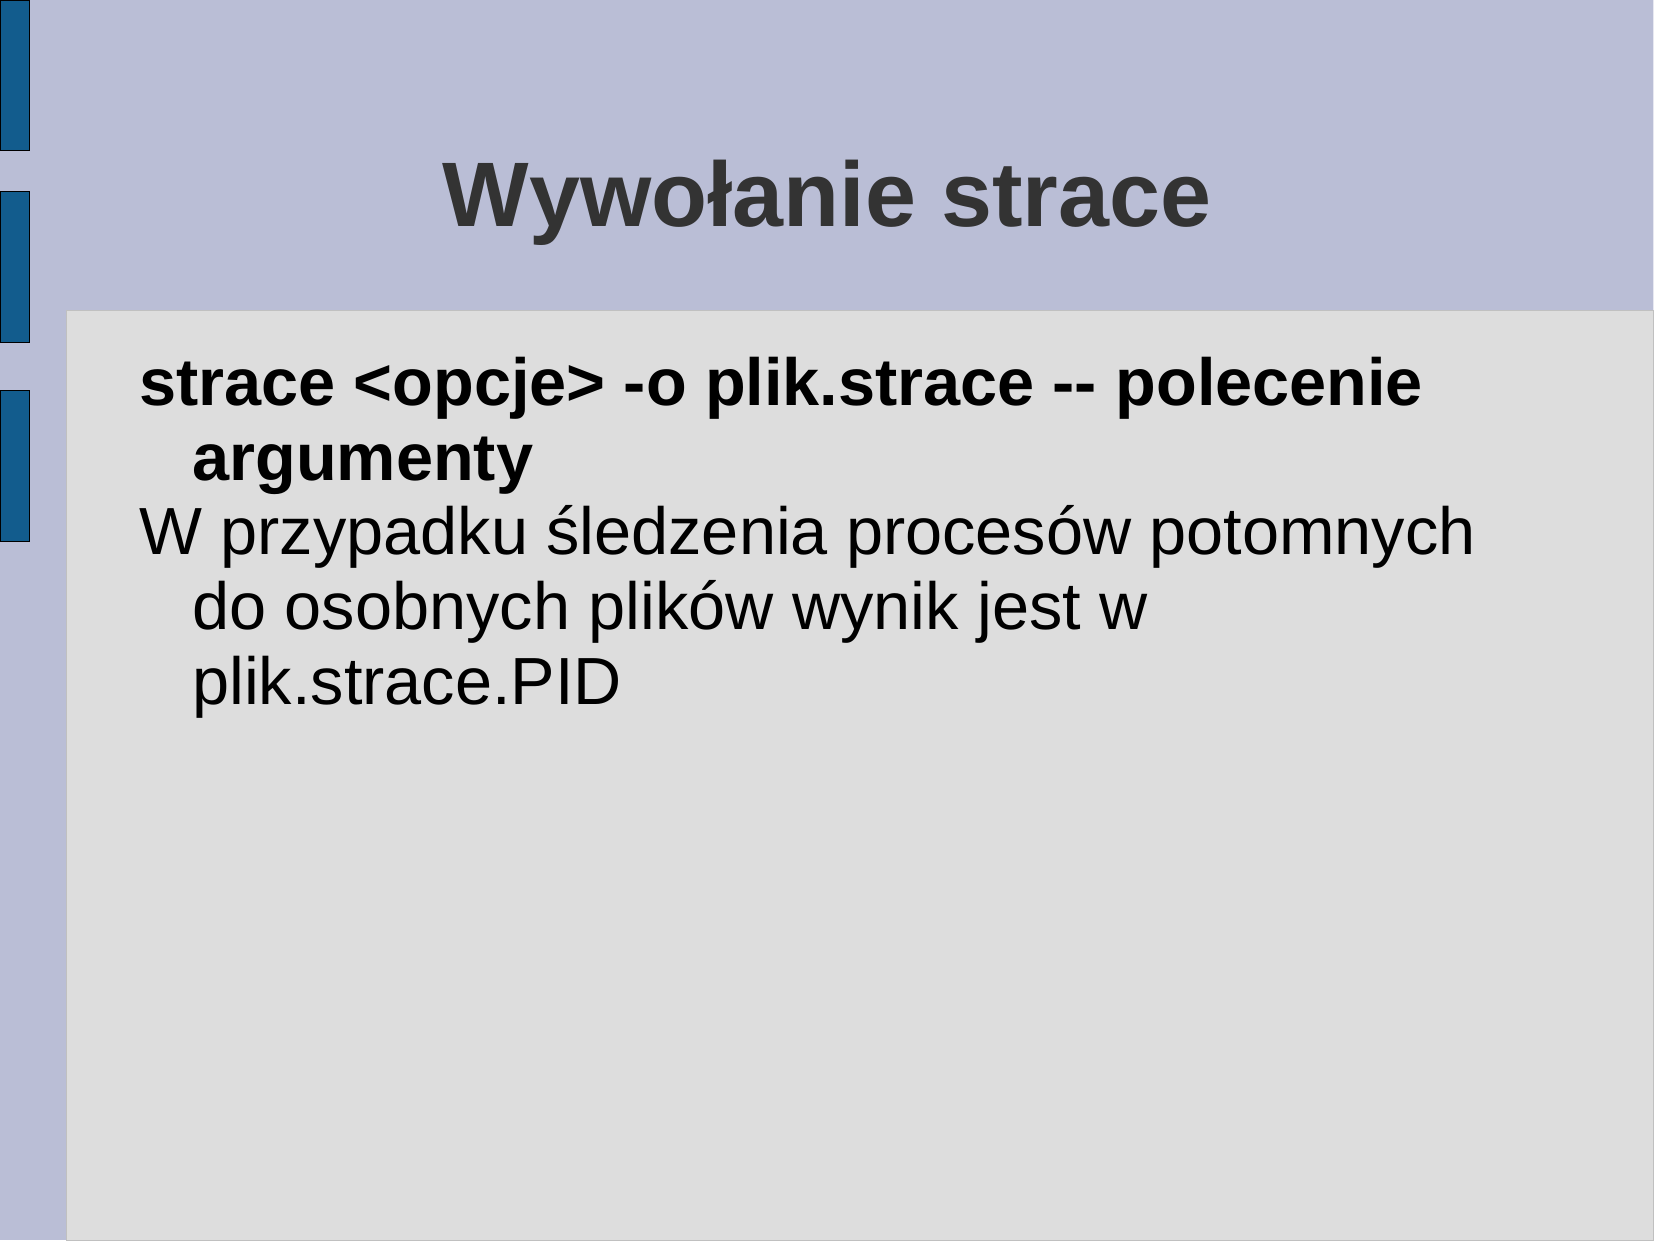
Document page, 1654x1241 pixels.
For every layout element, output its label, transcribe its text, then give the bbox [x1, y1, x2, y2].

list strace <opcje> -o plik.strace -- polecenie argumenty W przypadku śledzenia procesów potomnych do osobnych plików wynik jest w plik.strace.PID [121, 344, 1534, 1127]
title Wywołanie strace [121, 91, 1534, 299]
